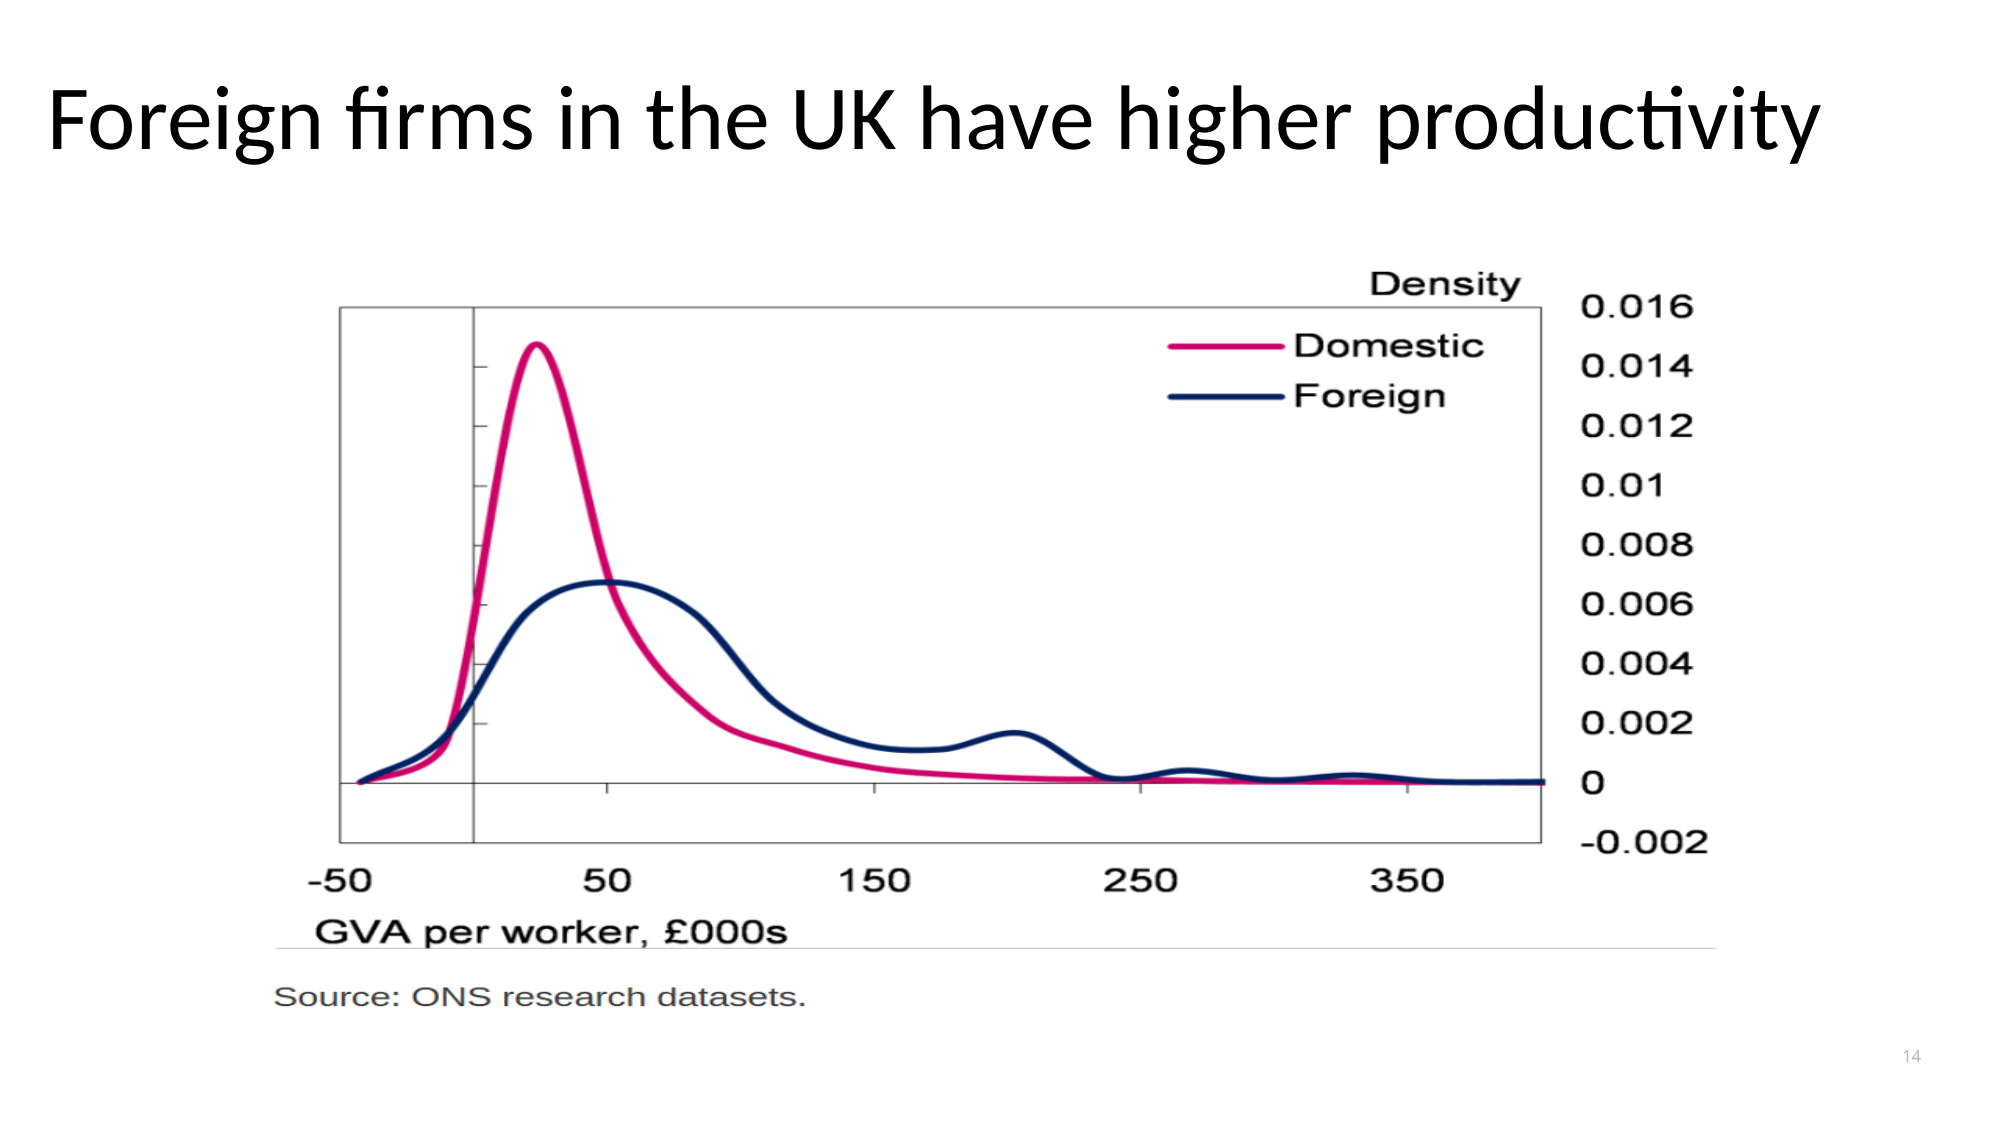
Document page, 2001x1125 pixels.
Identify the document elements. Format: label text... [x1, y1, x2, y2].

text_box [1887, 1038, 1967, 1071]
picture [239, 250, 1761, 1026]
title Foreign firms in the UK have higher productivity [32, 59, 1863, 180]
